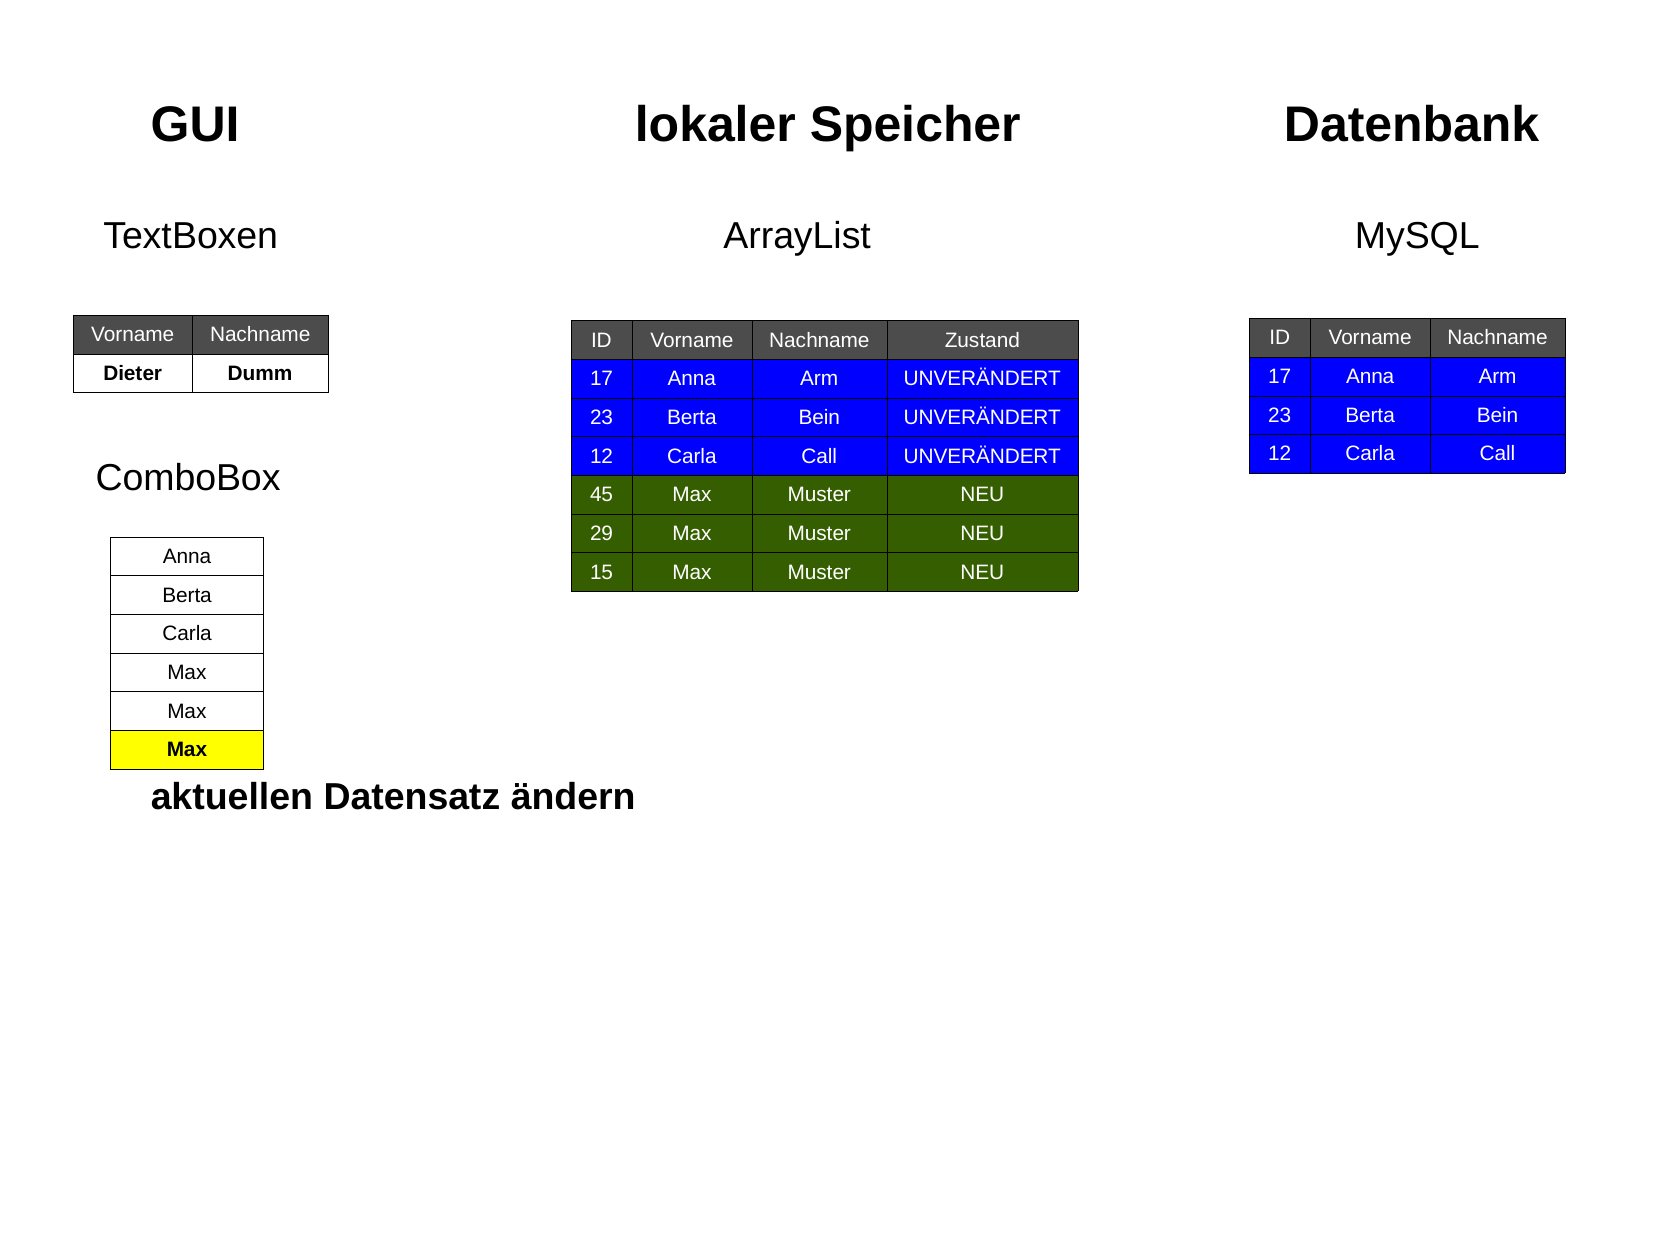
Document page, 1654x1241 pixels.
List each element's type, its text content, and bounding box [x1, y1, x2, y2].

table_cell 23 [572, 399, 632, 436]
table_cell Muster [753, 553, 887, 591]
table_cell 17 [1250, 358, 1310, 396]
table_cell 15 [572, 553, 632, 591]
table_cell Call [1431, 435, 1565, 473]
table_header Nachname [753, 321, 887, 359]
table_cell Muster [753, 476, 887, 514]
table_cell Anna [633, 360, 752, 398]
table_header ID [1250, 319, 1310, 357]
table_cell NEU [888, 515, 1078, 552]
text_box TextBoxen [88, 206, 293, 264]
table_cell Muster [753, 515, 887, 552]
table_cell Anna [1311, 358, 1430, 396]
table_cell Berta [111, 576, 263, 614]
table_cell Max [111, 654, 263, 691]
table_header Nachname [193, 316, 328, 354]
table_cell Max [111, 731, 263, 769]
table_cell Call [753, 437, 887, 475]
table_header Nachname [1431, 319, 1565, 357]
table_cell UNVERÄNDERT [888, 360, 1078, 398]
table_cell Max [633, 515, 752, 552]
table_cell NEU [888, 476, 1078, 514]
table_cell Carla [111, 615, 263, 653]
table_cell Arm [1431, 358, 1565, 396]
table_cell Dumm [193, 355, 328, 392]
text_box MySQL [1340, 206, 1495, 264]
table_cell UNVERÄNDERT [888, 437, 1078, 475]
table_cell Max [111, 692, 263, 730]
table_header Vorname [74, 316, 192, 354]
table_cell UNVERÄNDERT [888, 399, 1078, 436]
table_header Vorname [1311, 319, 1430, 357]
text_box GUI [135, 88, 255, 161]
table_cell Carla [633, 437, 752, 475]
table_cell Arm [753, 360, 887, 398]
table_header Zustand [888, 321, 1078, 359]
table_cell Berta [633, 399, 752, 436]
table_cell 45 [572, 476, 632, 514]
text_box lokaler Speicher [620, 88, 1037, 161]
text_box ComboBox [80, 448, 296, 506]
table_cell Bein [1431, 397, 1565, 434]
table_cell 29 [572, 515, 632, 552]
table_cell 12 [1250, 435, 1310, 473]
table_cell Berta [1311, 397, 1430, 434]
table_header Anna [111, 538, 263, 575]
text_box aktuellen Datensatz ändern [136, 767, 651, 826]
table_cell Max [633, 553, 752, 591]
table_header ID [572, 321, 632, 359]
table_cell NEU [888, 553, 1078, 591]
text_box Datenbank [1269, 88, 1555, 161]
table_cell 12 [572, 437, 632, 475]
table_cell Dieter [74, 355, 192, 392]
table_cell 17 [572, 360, 632, 398]
text_box ArrayList [708, 206, 886, 264]
table_header Vorname [633, 321, 752, 359]
table_cell Bein [753, 399, 887, 436]
table_cell 23 [1250, 397, 1310, 434]
table_cell Max [633, 476, 752, 514]
table_cell Carla [1311, 435, 1430, 473]
